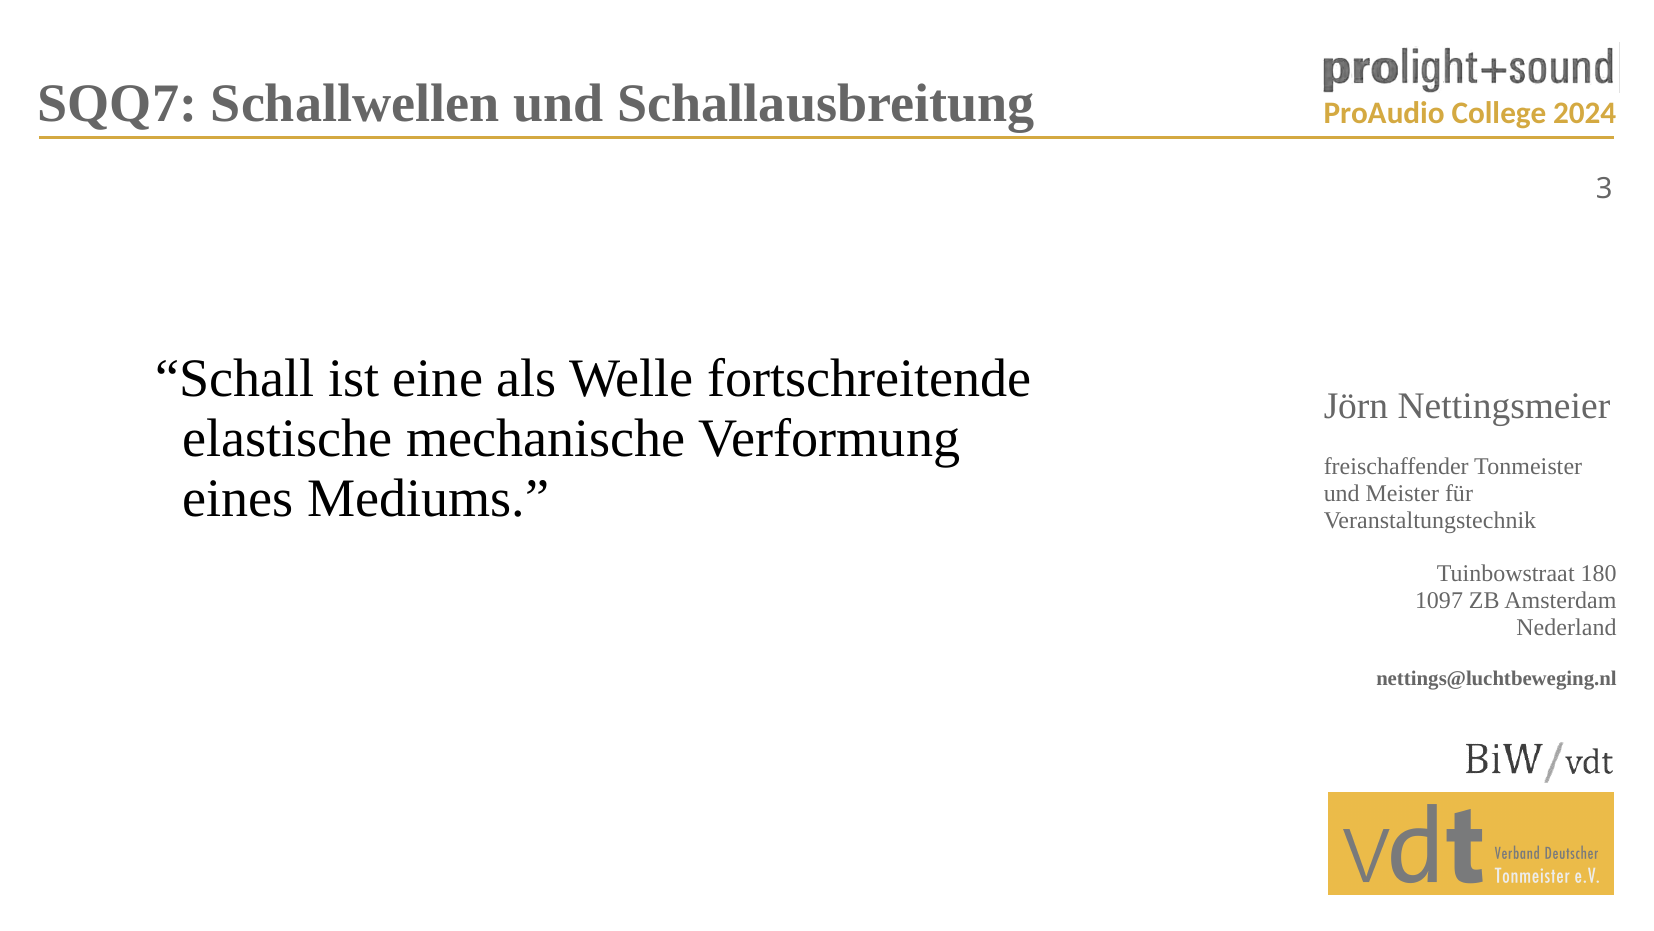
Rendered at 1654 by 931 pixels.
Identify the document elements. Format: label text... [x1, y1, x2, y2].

picture [1318, 42, 1620, 93]
list Die zweite Quelle kann auch eine Reflexion sein. [1462, 738, 1619, 784]
title SQQ7: Schallwellen und Schallausbreitung [37, 43, 1275, 164]
list “Schall ist eine als Welle fortschreitende elastische mechanische Verformung eines Mediums.” [37, 187, 1313, 913]
